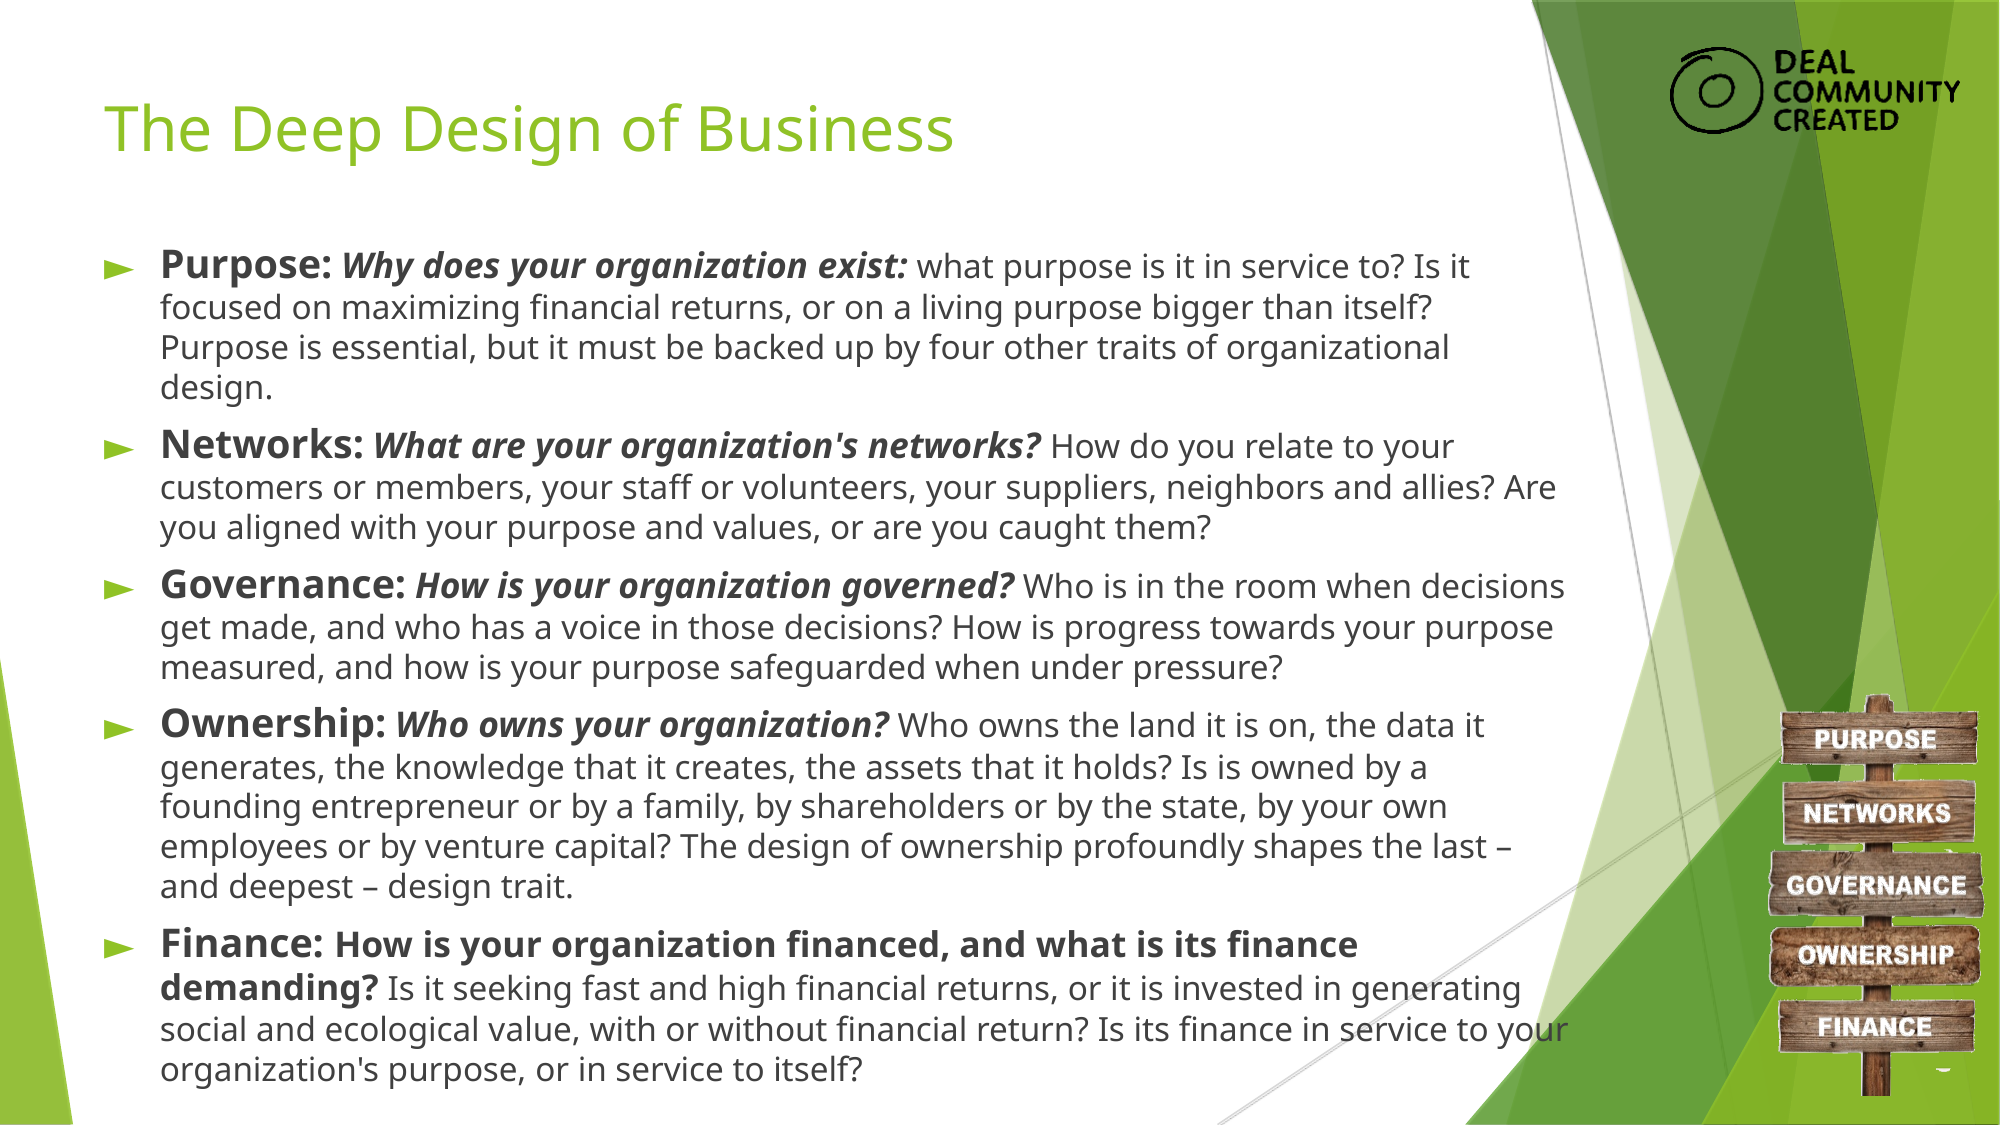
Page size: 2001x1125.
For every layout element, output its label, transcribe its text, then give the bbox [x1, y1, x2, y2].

text_box The Deep Design of Business [89, 81, 1622, 231]
picture [1768, 675, 2000, 1096]
text_box Purpose: Why does your organization exist: what purpose is it in service to? Is it focused on maximizing financial returns, or on a living purpose bigger than itself? Purpose is essential, but it must be backed up by four other traits of organizational design. Networks: What are your organization's networks? How do you relate to your customers or members, your staff or volunteers, your suppliers, neighbors and allies? Are you aligned with your purpose and values, or are you caught them? Governance: How is your organization governed? Who is in the room when decisions get made, and who has a voice in those decisions? How is progress towards your purpose measured, and how is your purpose safeguarded when under pressure? Ownership: Who owns your organization? Who owns the land it is on, the data it generates, the knowledge that it creates, the assets that it holds? Is is owned by a founding entrepreneur or by a family, by shareholders or by the state, by your own employees or by venture capital? The design of ownership profoundly shapes the last – and deepest – design trait. Finance: How is your organization financed, and what is its finance demanding? Is it seeking fast and high financial returns, or it is invested in generating social and ecological value, with or without financial return? Is its finance in service to your organization's purpose, or in service to itself? [88, 231, 1587, 1026]
picture [1670, 47, 1960, 134]
